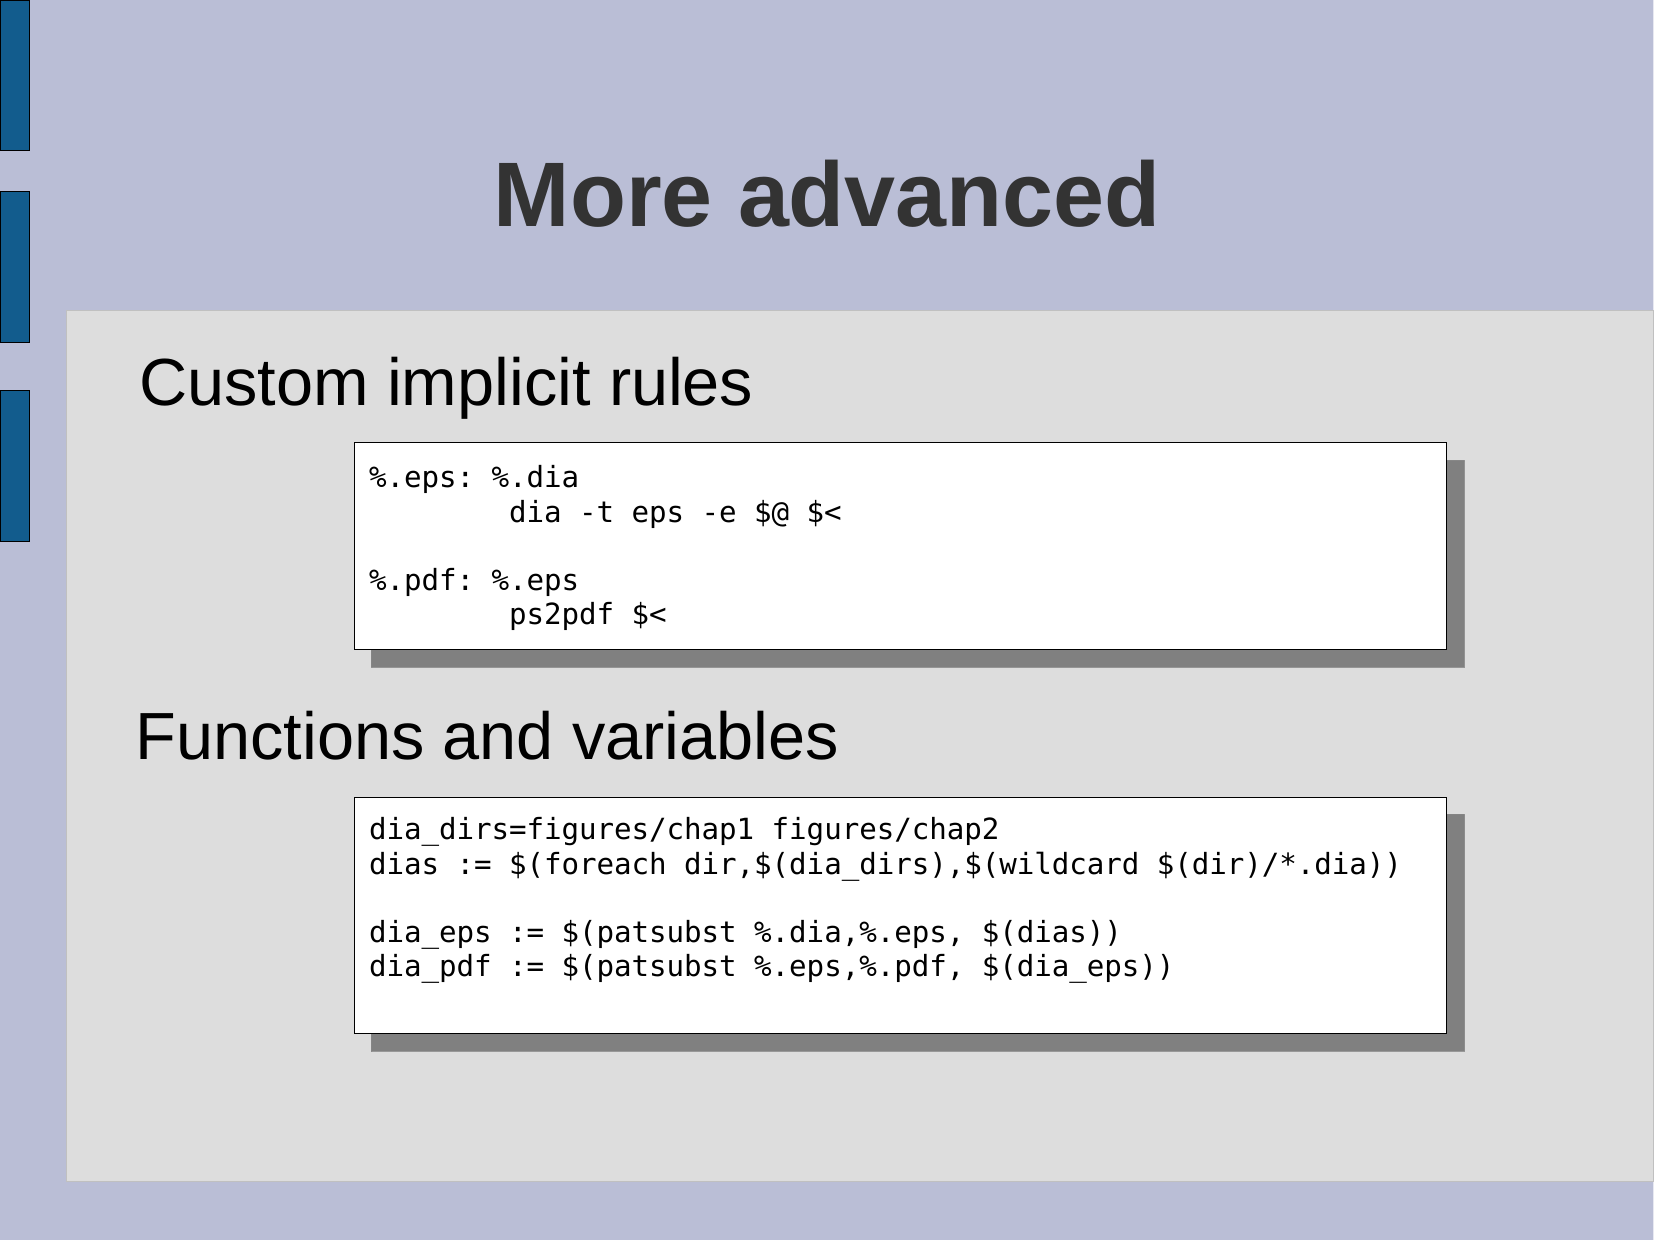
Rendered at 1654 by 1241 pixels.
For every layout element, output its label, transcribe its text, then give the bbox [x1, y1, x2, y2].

title More advanced [121, 98, 1534, 291]
text_box dia_dirs=figures/chap1 figures/chap2 dias := $(foreach dir,$(dia_dirs),$(wildcard $(dir)/*.dia)) dia_eps := $(patsubst %.dia,%.eps, $(dias)) dia_pdf := $(patsubst %.eps,%.pdf, $(dia_eps)) [354, 798, 1447, 1034]
text_box %.eps: %.dia dia -t eps -e $@ $< %.pdf: %.eps ps2pdf $< [354, 442, 1447, 650]
list Functions and variables [118, 699, 1531, 798]
list Custom implicit rules [121, 344, 1534, 443]
